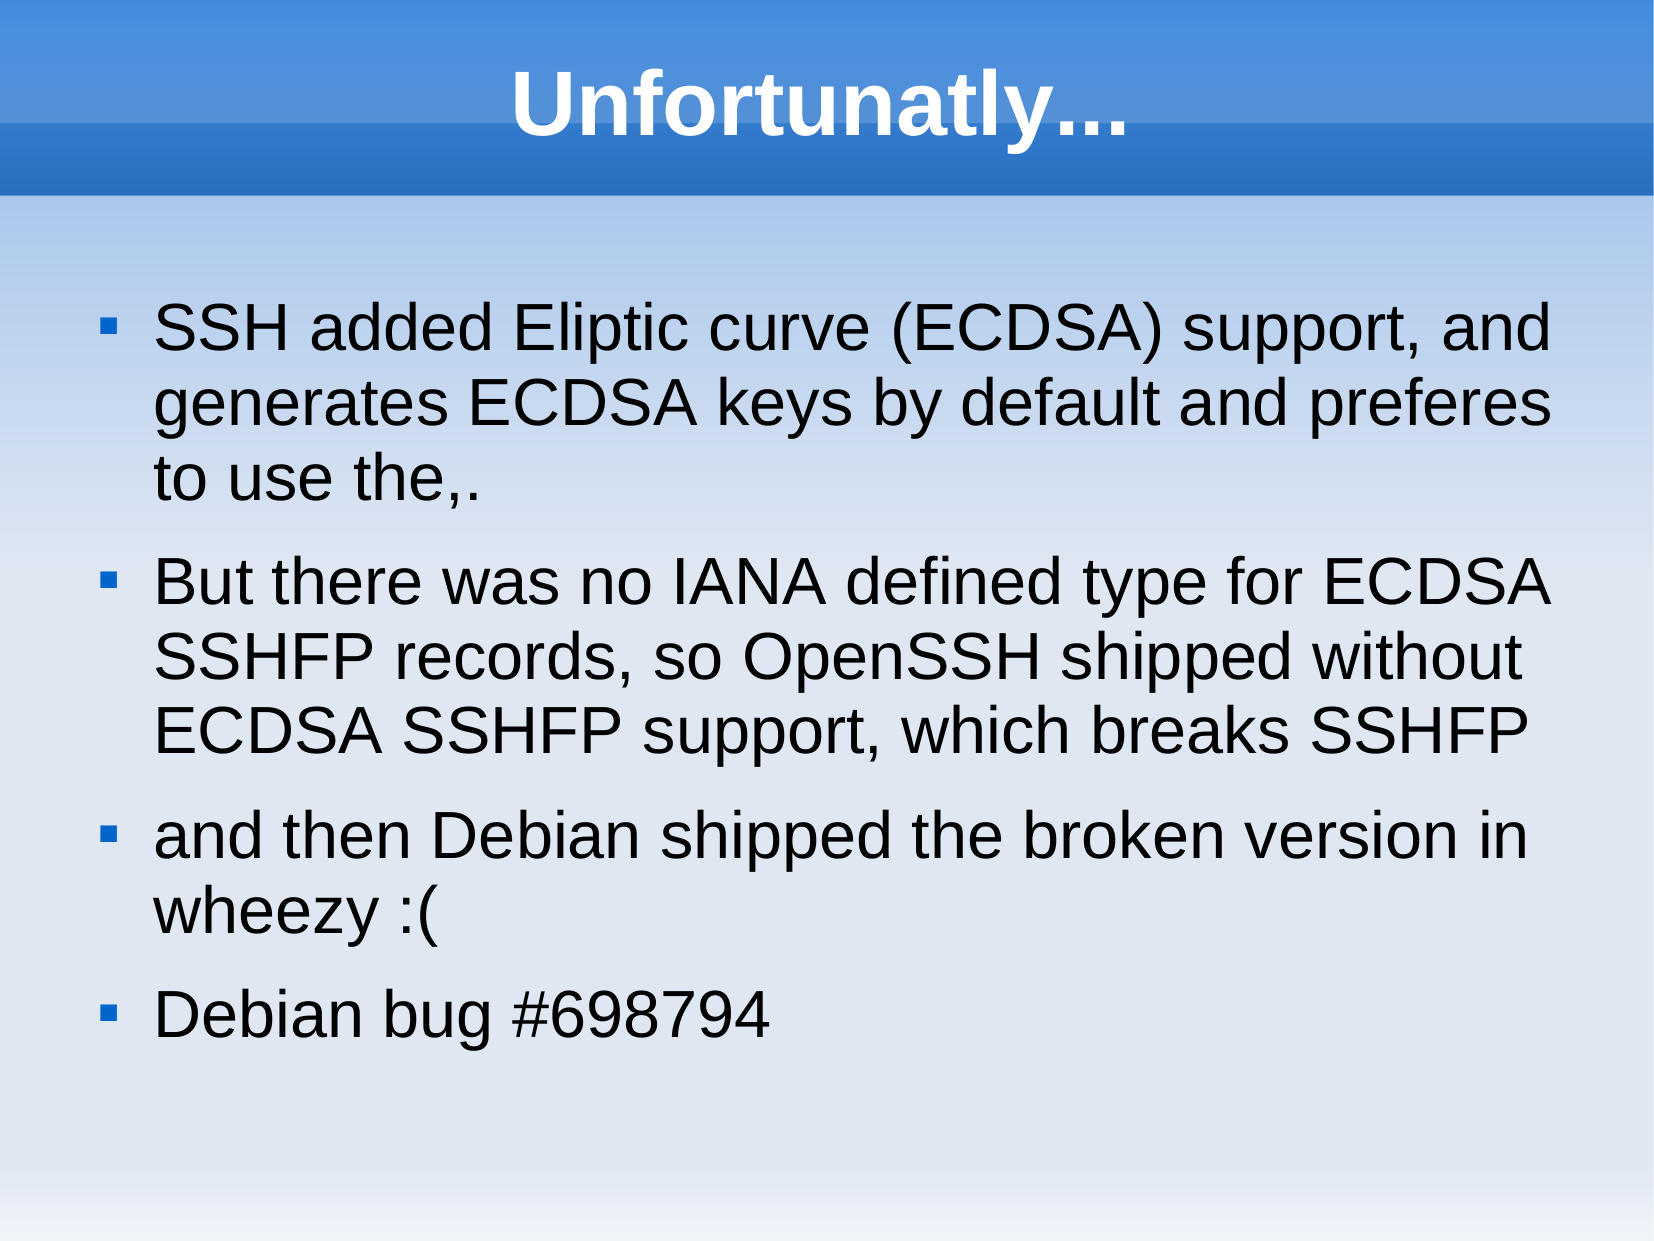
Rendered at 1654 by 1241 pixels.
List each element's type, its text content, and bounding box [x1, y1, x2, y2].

list SSH added Eliptic curve (ECDSA) support, and generates ECDSA keys by default and preferes to use the,. But there was no IANA defined type for ECDSA SSHFP records, so OpenSSH shipped without ECDSA SSHFP support, which breaks SSHFP and then Debian shipped the broken version in wheezy :( Debian bug #698794 [82, 290, 1571, 1109]
title Unfortunatly... [76, 0, 1565, 208]
picture [0, 0, 1654, 1241]
